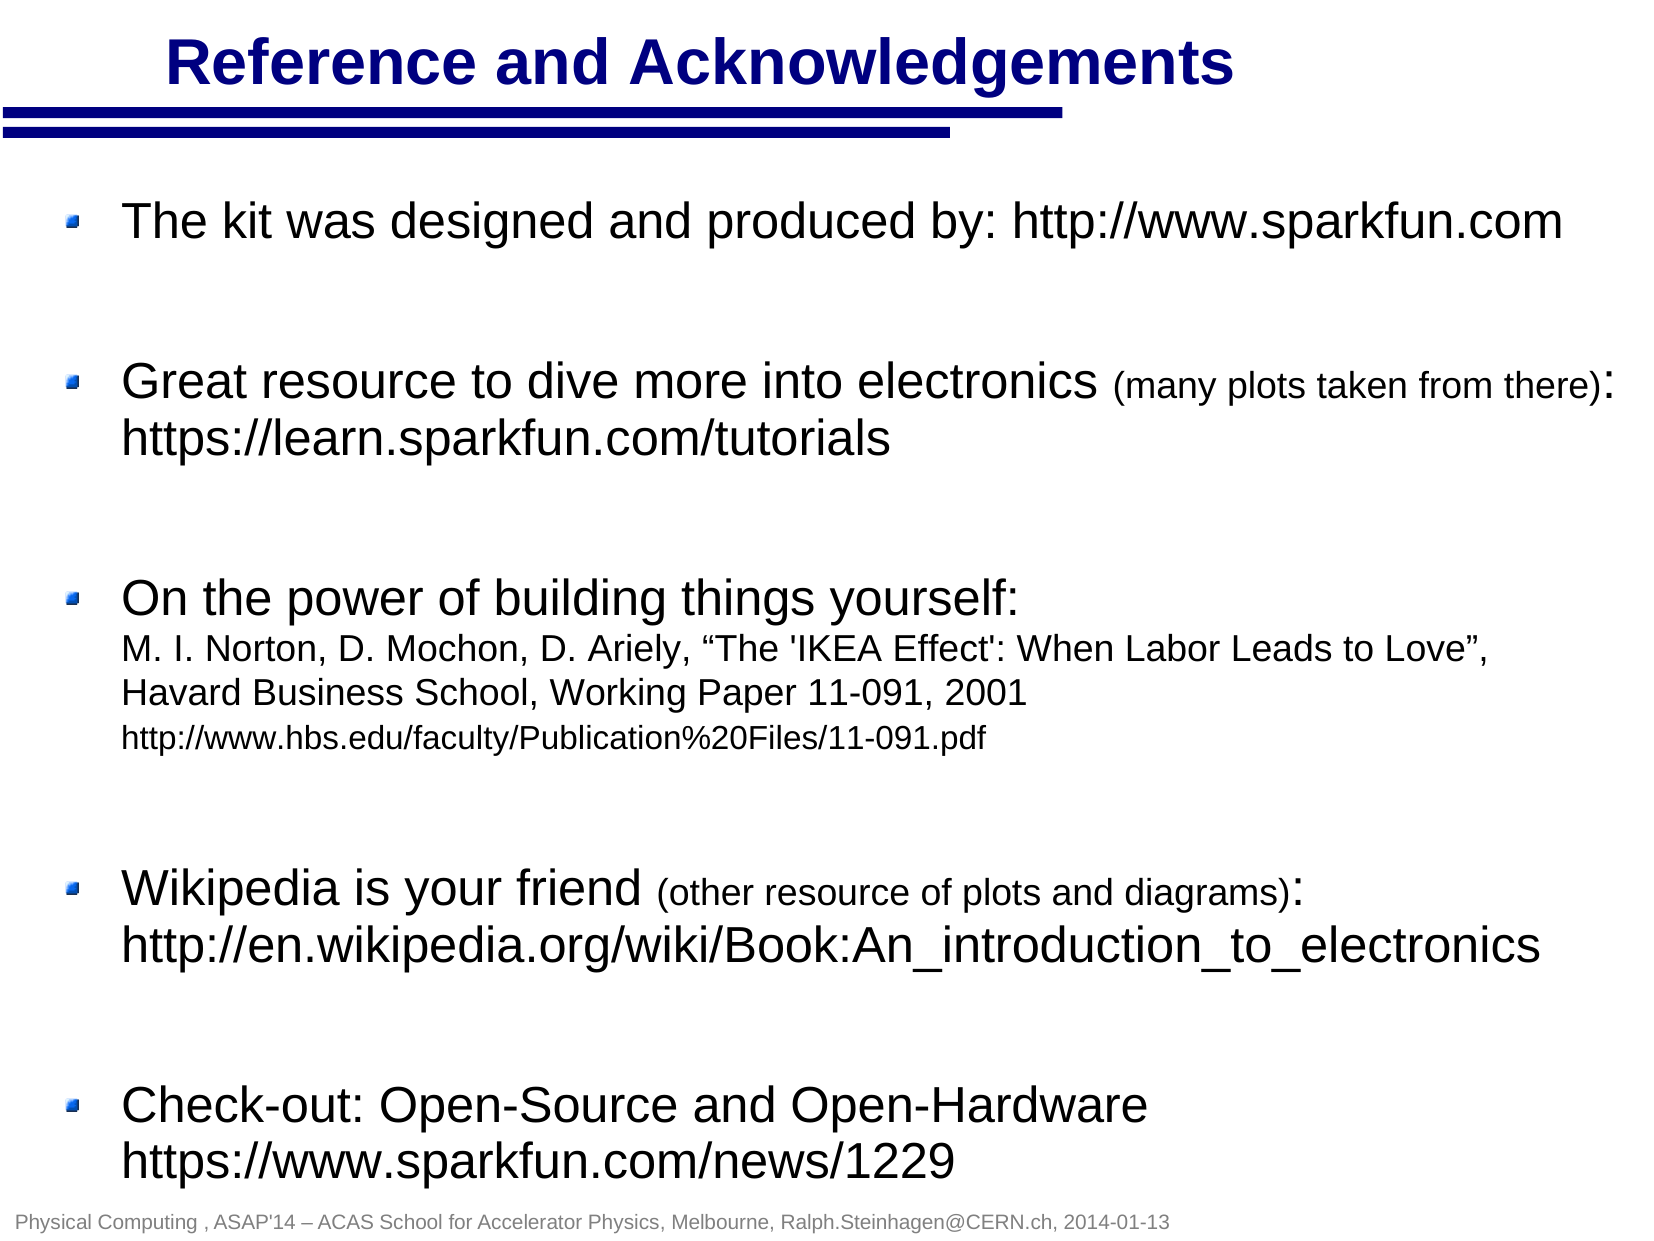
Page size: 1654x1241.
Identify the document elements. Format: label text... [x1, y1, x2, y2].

title Reference and Acknowledgements [165, 0, 1323, 124]
list The kit was designed and produced by: http://www.sparkfun.com Great resource to dive more into electronics (many plots taken from there):https://learn.sparkfun.com/tutorials On the power of building things yourself: M. I. Norton, D. Mochon, D. Ariely, “The 'IKEA Effect': When Labor Leads to Love”, Havard Business School, Working Paper 11-091, 2001 http://www.hbs.edu/faculty/Publication%20Files/11-091.pdf Wikipedia is your friend (other resource of plots and diagrams): http://en.wikipedia.org/wiki/Book:An_introduction_to_electronics Check-out: Open-Source and Open-Hardware https://www.sparkfun.com/news/1229 [65, 192, 1628, 1205]
